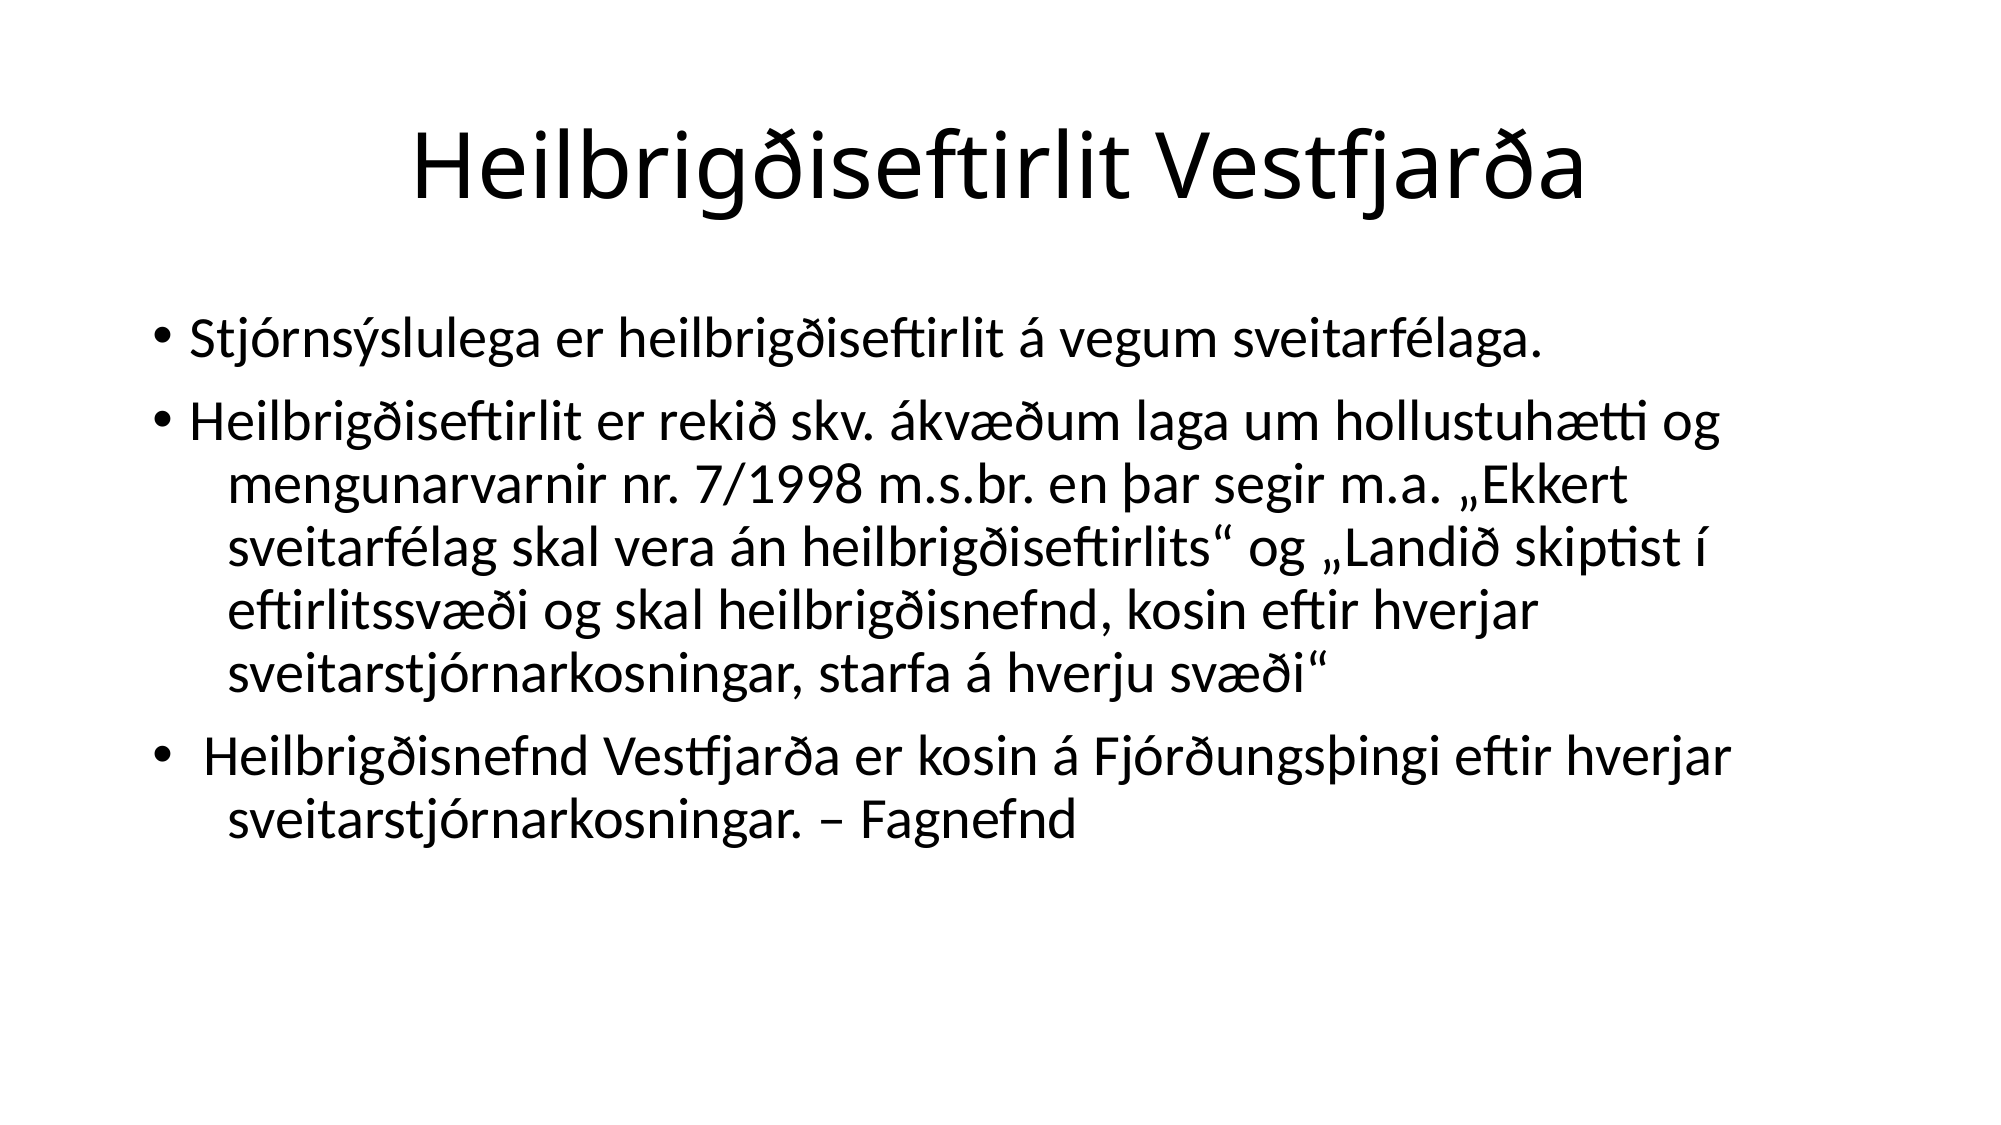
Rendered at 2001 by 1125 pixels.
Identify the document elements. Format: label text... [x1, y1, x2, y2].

list Stjórnsýslulega er heilbrigðiseftirlit á vegum sveitarfélaga. Heilbrigðiseftirlit er rekið skv. ákvæðum laga um hollustuhætti og mengunarvarnir nr. 7/1998 m.s.br. en þar segir m.a. „Ekkert sveitarfélag skal vera án heilbrigðiseftirlits“ og „Landið skiptist í eftirlitssvæði og skal heilbrigðisnefnd, kosin eftir hverjar sveitarstjórnarkosningar, starfa á hverju svæði“ Heilbrigðisnefnd Vestfjarða er kosin á Fjórðungsþingi eftir hverjar sveitarstjórnarkosningar. – Fagnefnd [137, 299, 1863, 1014]
title Heilbrigðiseftirlit Vestfjarða [137, 59, 1863, 278]
